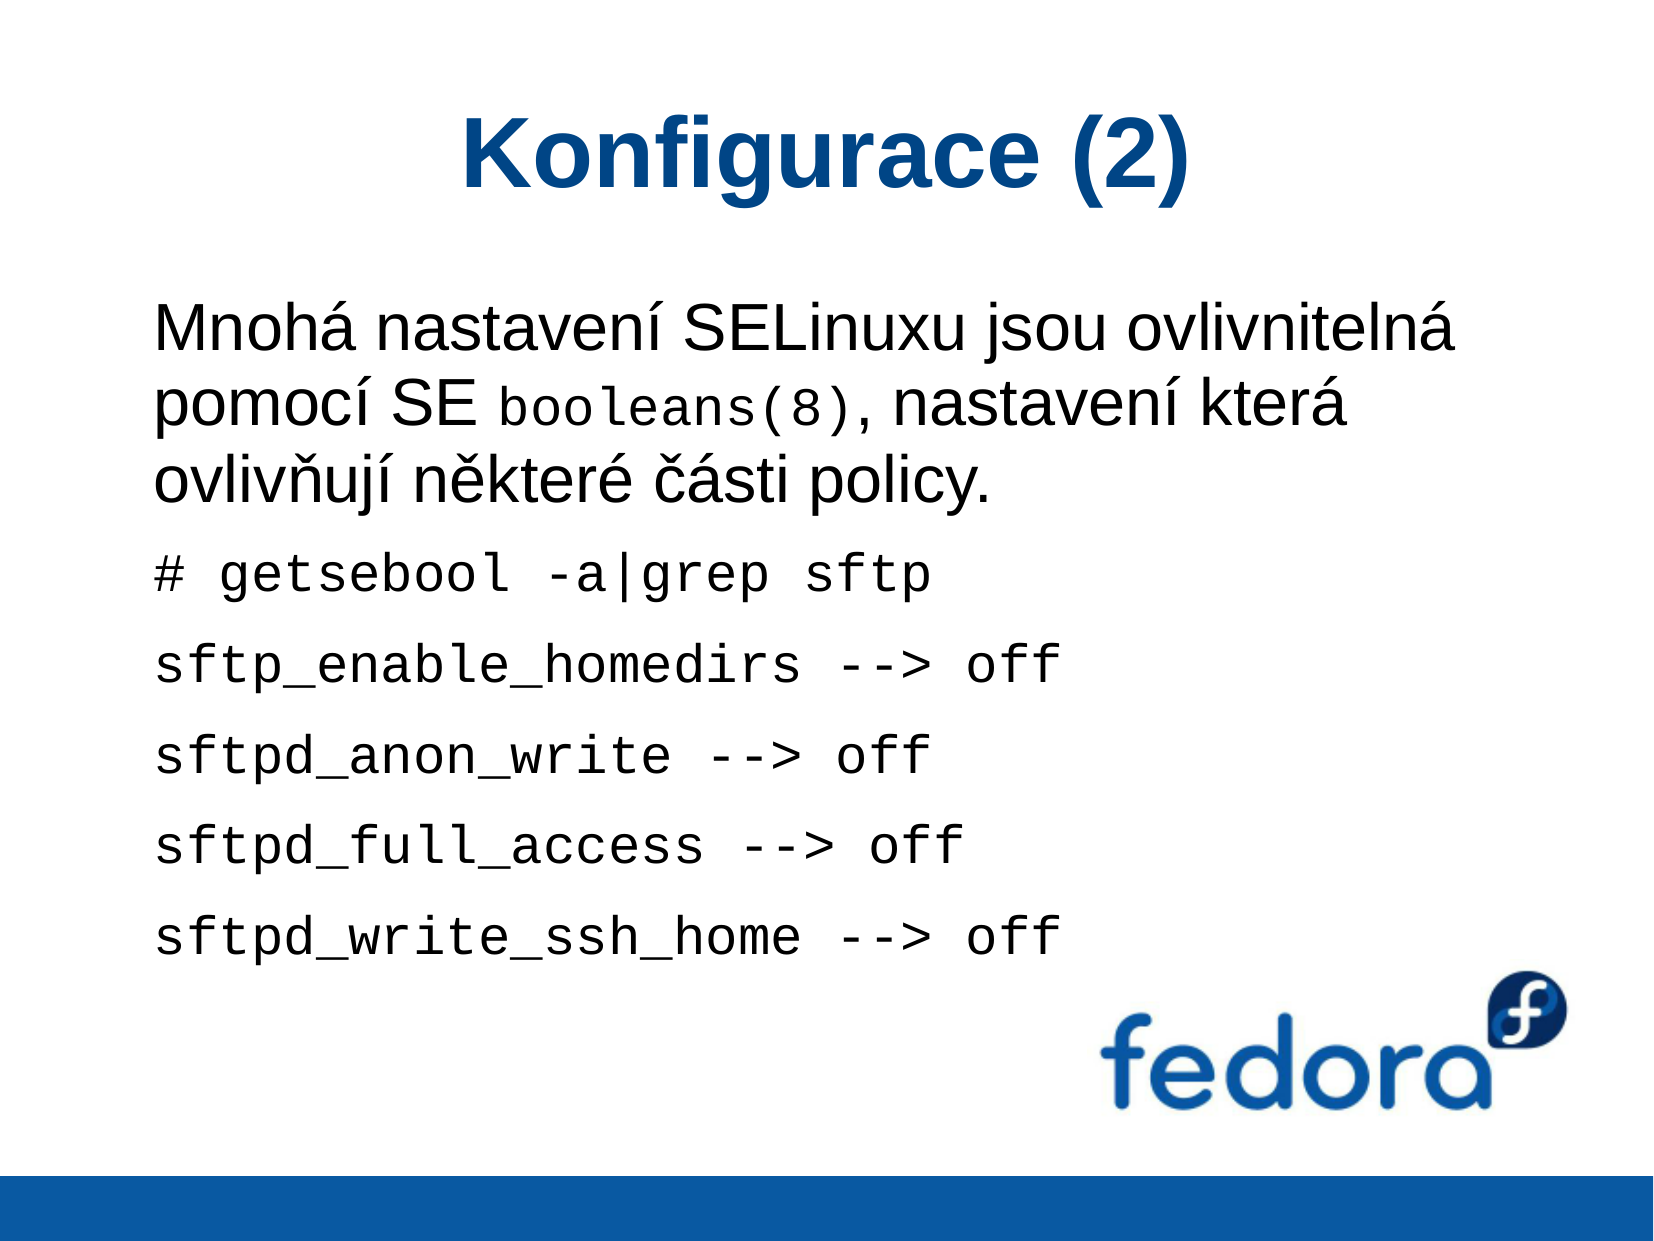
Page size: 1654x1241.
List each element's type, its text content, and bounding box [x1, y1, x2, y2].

picture [1087, 959, 1576, 1125]
list Mnohá nastavení SELinuxu jsou ovlivnitelná pomocí SE booleans(8), nastavení která ovlivňují některé části policy. # getsebool -a|grep sftp sftp_enable_homedirs --> off sftpd_anon_write --> off sftpd_full_access --> off sftpd_write_ssh_home --> off [82, 290, 1571, 1095]
title Konfigurace (2) [82, 56, 1571, 250]
picture [0, 1176, 1654, 1241]
